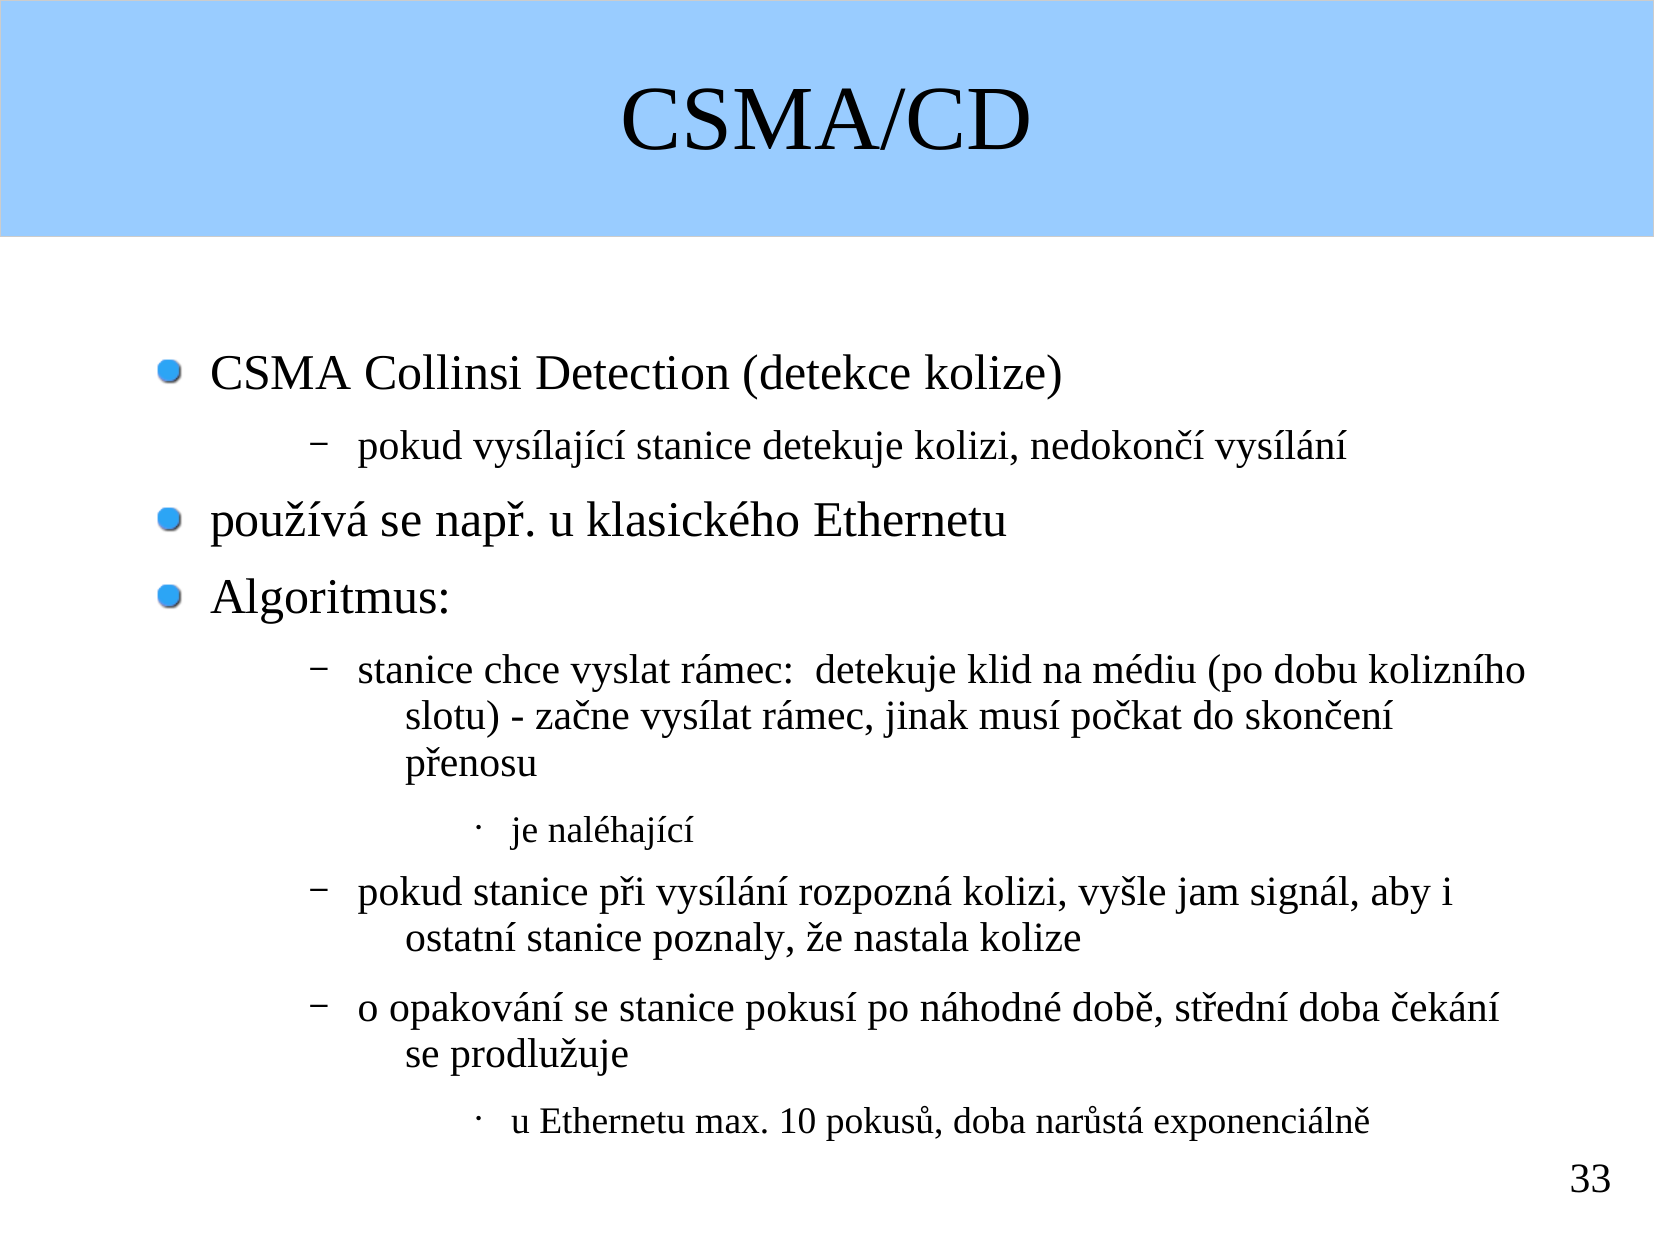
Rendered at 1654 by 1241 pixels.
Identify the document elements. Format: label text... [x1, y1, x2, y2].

list CSMA Collinsi Detection (detekce kolize) pokud vysílající stanice detekuje kolizi, nedokončí vysílání používá se např. u klasického Ethernetu Algoritmus: stanice chce vyslat rámec: detekuje klid na médiu (po dobu kolizního slotu) - začne vysílat rámec, jinak musí počkat do skončení přenosu je naléhající pokud stanice při vysílání rozpozná kolizi, vyšle jam signál, aby i ostatní stanice poznaly, že nastala kolize o opakování se stanice pokusí po náhodné době, střední doba čekání se prodlužuje u Ethernetu max. 10 pokusů, doba narůstá exponenciálně [121, 344, 1534, 1185]
title CSMA/CD [0, 0, 1654, 237]
